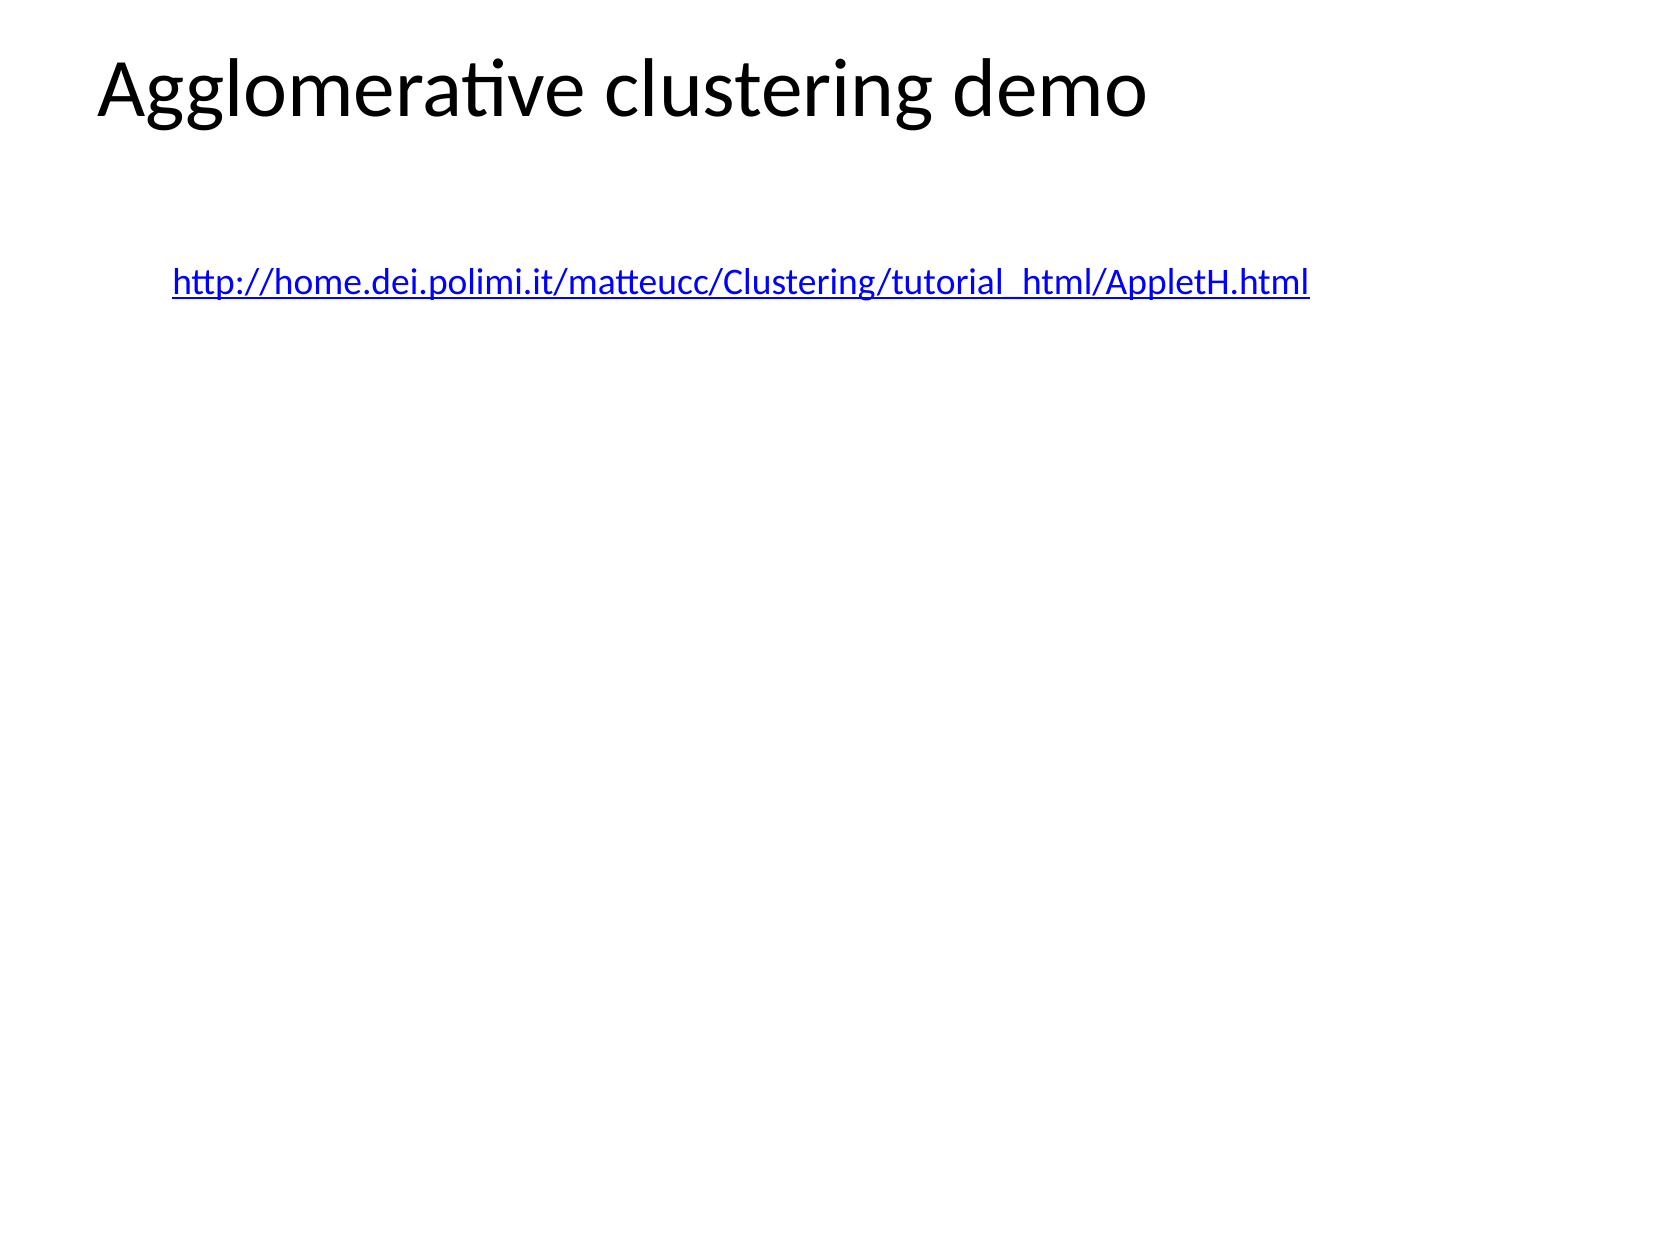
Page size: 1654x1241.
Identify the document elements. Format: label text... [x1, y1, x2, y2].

text_box http://home.dei.polimi.it/matteucc/Clustering/tutorial_html/AppletH.html [82, 179, 1571, 1108]
text_box Agglomerative clustering demo [82, 0, 1571, 166]
